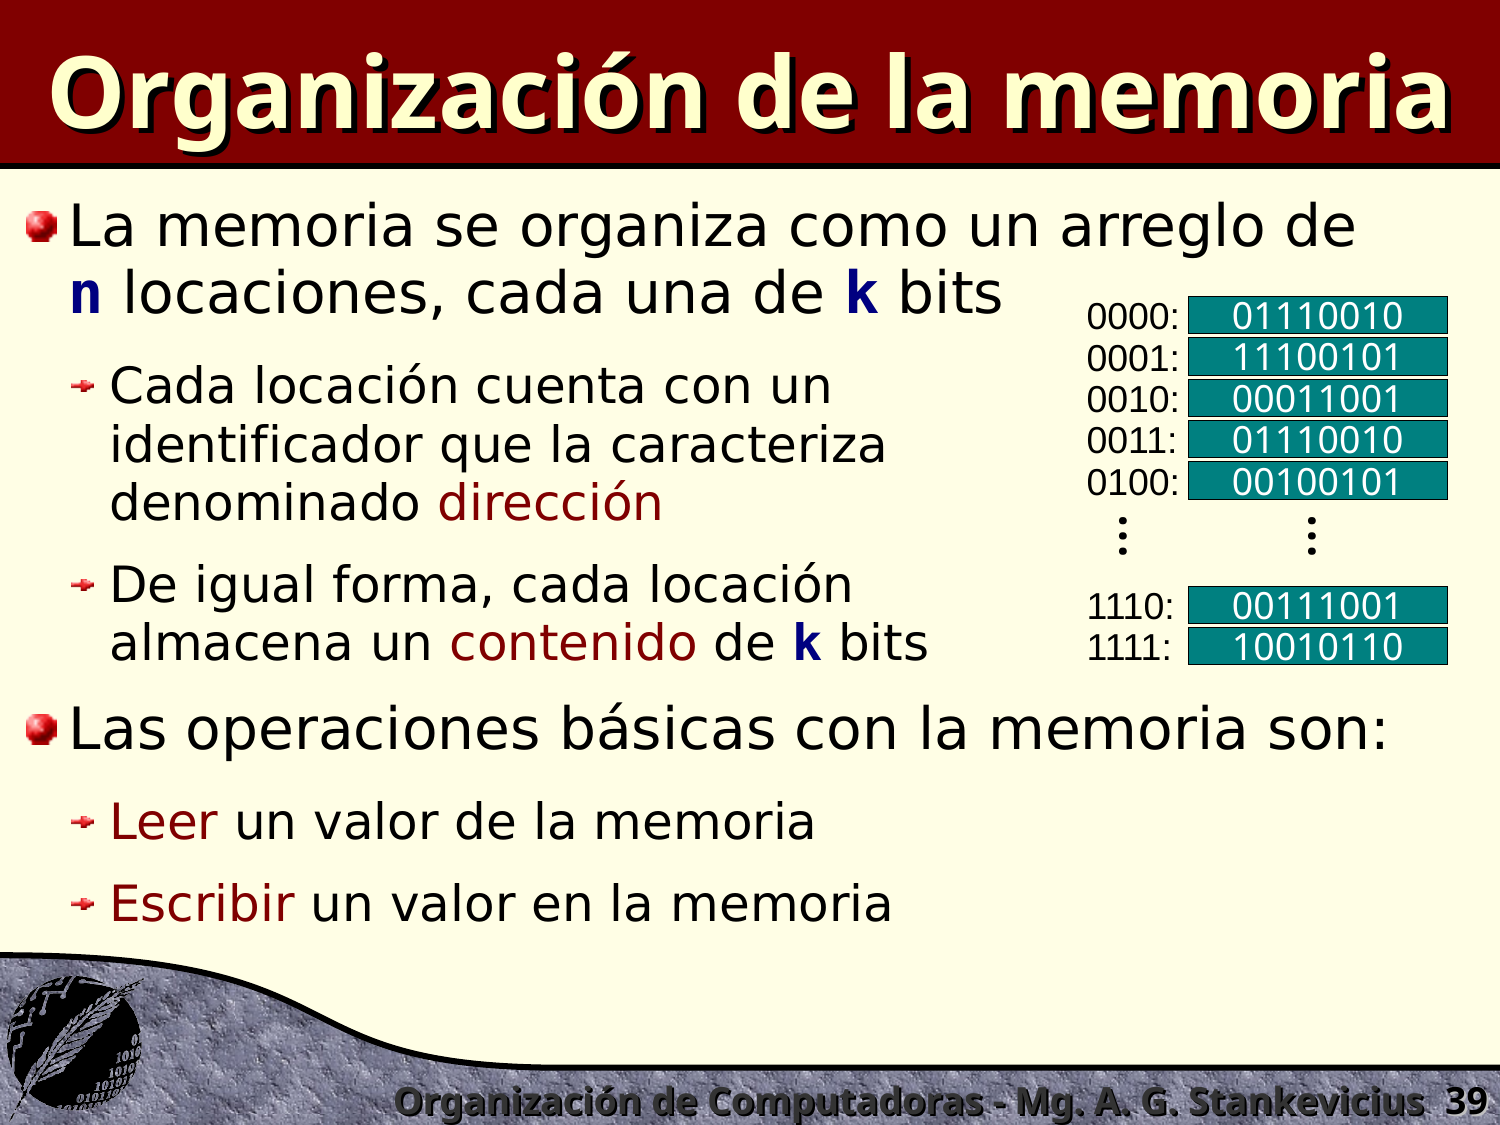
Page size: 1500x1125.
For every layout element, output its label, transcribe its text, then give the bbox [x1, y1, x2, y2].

text_box 0001: [1071, 329, 1196, 371]
text_box … [1245, 505, 1342, 575]
text_box 0100: [1071, 453, 1196, 511]
picture [1058, 1100, 1065, 1110]
picture [0, 959, 1500, 1125]
text_box 0000: [1071, 288, 1195, 329]
text_box 11100101 [1188, 337, 1448, 376]
text_box 10010110 [1188, 627, 1448, 665]
text_box 0011: [1071, 412, 1193, 453]
text_box 00111001 [1188, 586, 1448, 624]
text_box 0010: [1071, 371, 1196, 412]
text_box … [1056, 505, 1153, 575]
text_box 00100101 [1188, 461, 1448, 500]
text_box 01110010 [1188, 420, 1448, 458]
picture [448, 1100, 455, 1110]
text_box 00011001 [1188, 379, 1448, 417]
picture [802, 1100, 806, 1110]
text_box 01110010 [1195, 296, 1448, 334]
text_box 1111: [1071, 619, 1188, 677]
list La memoria se organiza como un arreglo de n locaciones, cada una de k bits Cada locación cuenta con un identificador que la caracteriza denominado dirección De igual forma, cada locación almacena un contenido de k bits Las operaciones básicas con la memoria son: Leer un valor de la memoria Escribir un valor en la memoria [11, 192, 1486, 940]
title Organización de la memoria [15, 5, 1485, 160]
text_box 1110: [1071, 577, 1191, 619]
